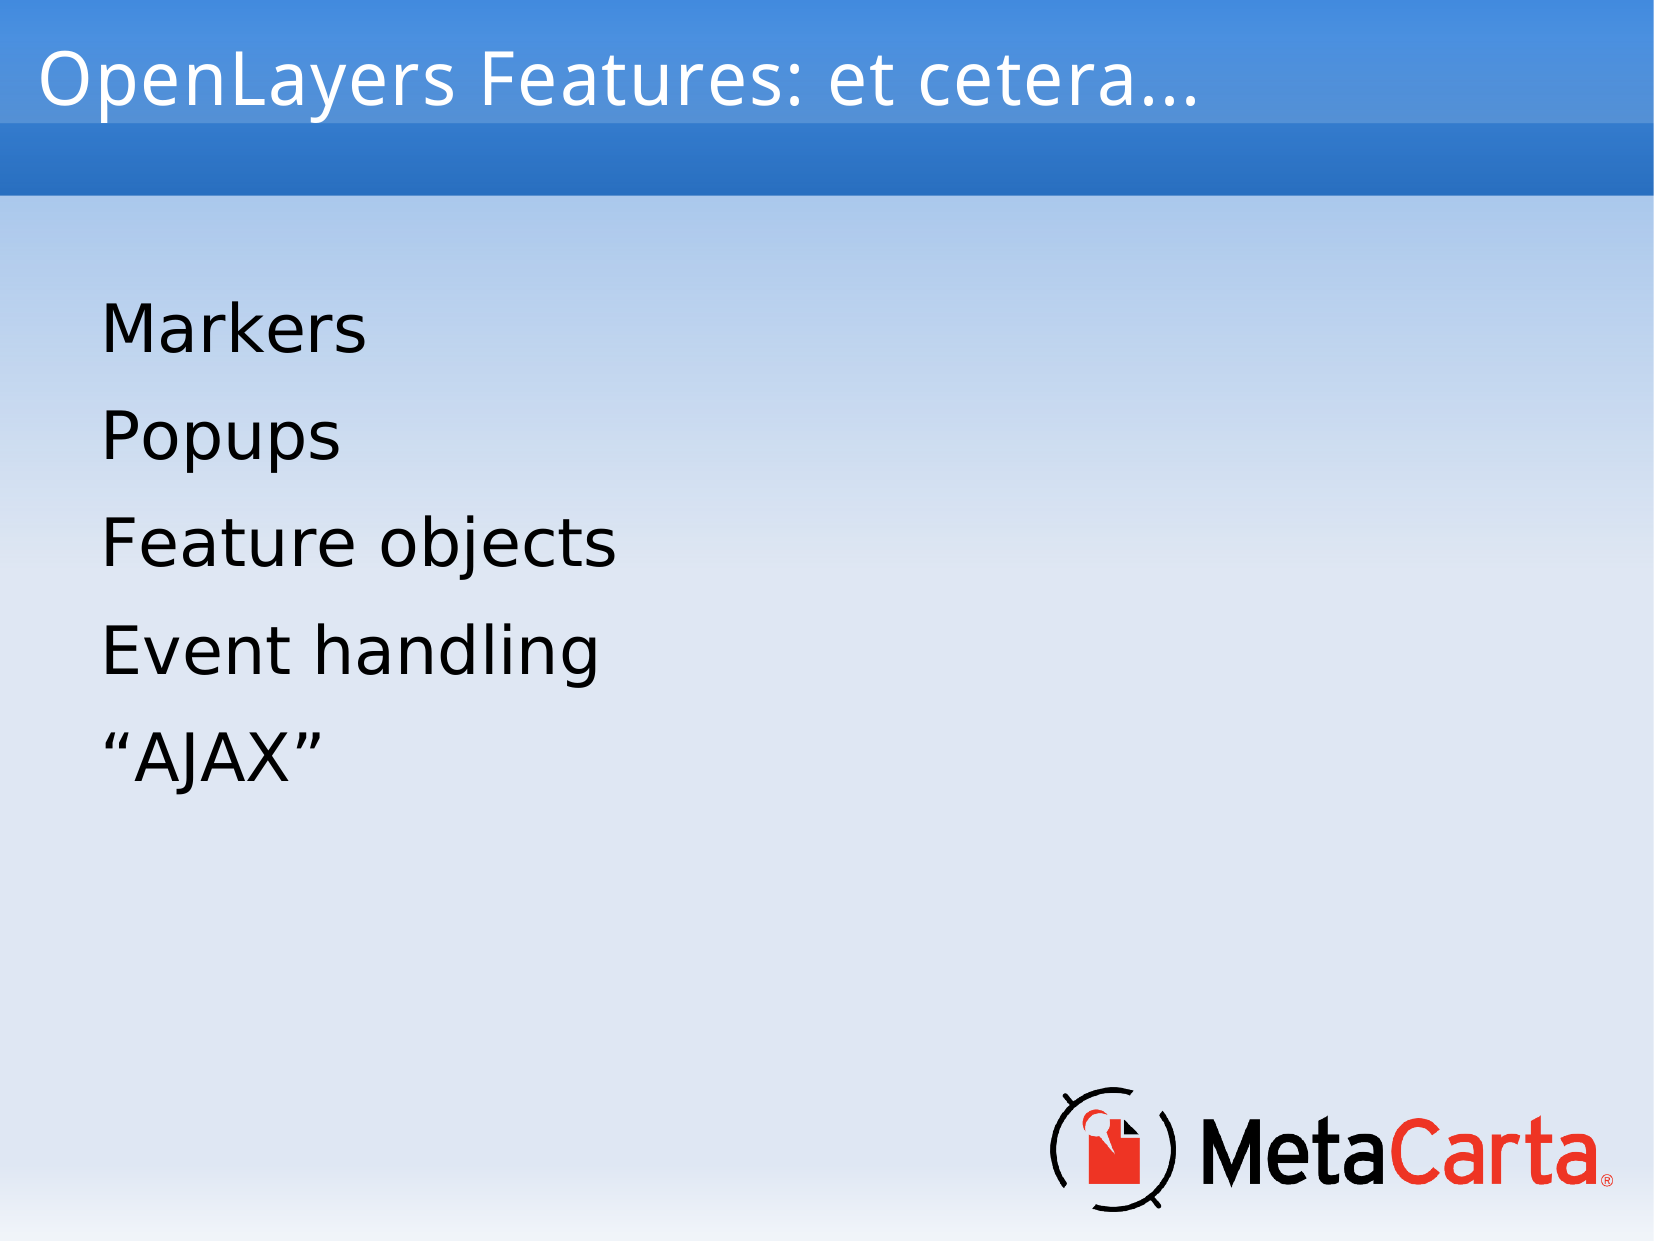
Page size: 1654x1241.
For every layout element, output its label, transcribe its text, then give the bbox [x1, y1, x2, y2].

title OpenLayers Features: et cetera... [37, 2, 1463, 151]
picture [0, 0, 1654, 1241]
list Markers Popups Feature objects Event handling “AJAX” [82, 290, 1571, 1109]
